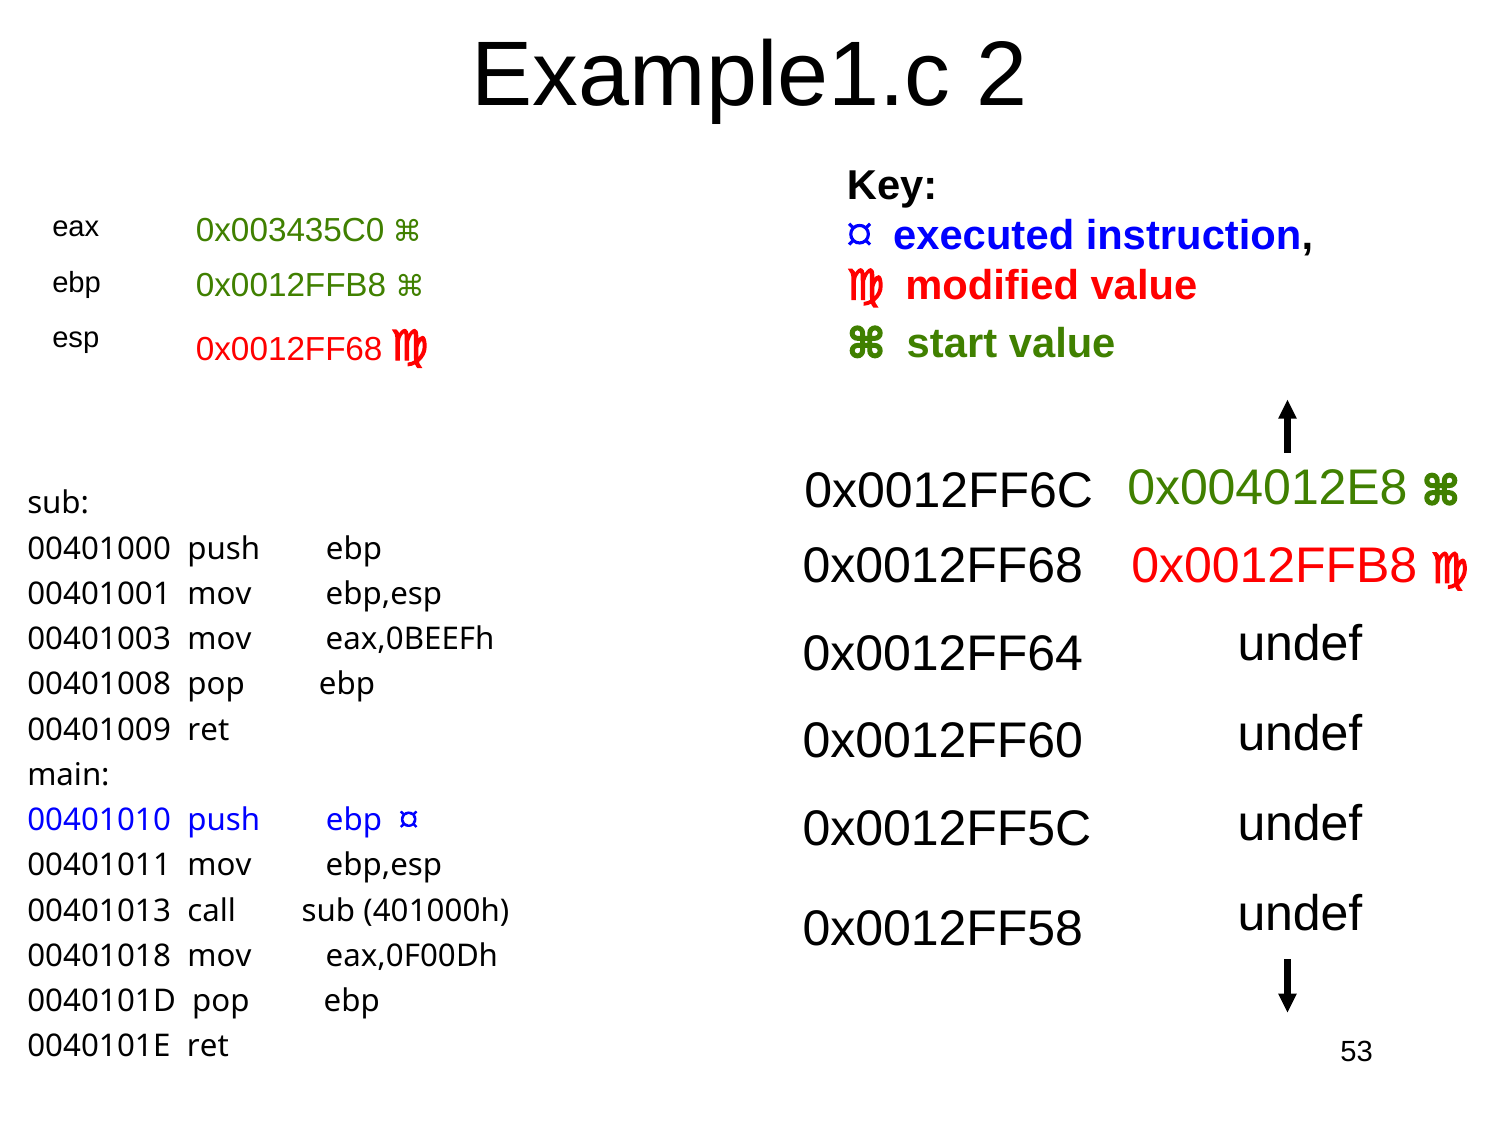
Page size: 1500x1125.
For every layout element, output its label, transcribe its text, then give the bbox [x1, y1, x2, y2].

text_box 0x0012FF68 [787, 524, 1098, 601]
table_cell undef [1112, 872, 1487, 962]
table_cell ebp [38, 255, 181, 311]
table_cell 0x0012FFB8  [181, 255, 525, 311]
table_header 0x004012E8  [1112, 447, 1487, 525]
text_box 0x0012FF6C [789, 449, 1108, 526]
text_box sub: 00401000 push ebp 00401001 mov ebp,esp 00401003 mov eax,0BEEFh 00401008 pop ebp 00401009 ret main: 00401010 push ebp  00401011 mov ebp,esp 00401013 call sub (401000h) 00401018 mov eax,0F00Dh 0040101D pop ebp 0040101E ret [12, 474, 775, 1101]
text_box 0x0012FF64 [787, 612, 1098, 688]
text_box 0x0012FF5C [787, 787, 1107, 863]
table_header 0x0012FFB8  [1112, 525, 1487, 603]
title Example1.c 2 [112, 0, 1388, 163]
table_cell esp [38, 311, 181, 376]
table_header 0x003435C0  [181, 200, 525, 255]
table_cell 0x0012FF68  [181, 311, 525, 376]
table_cell undef [1112, 603, 1487, 692]
table_header eax [38, 200, 181, 255]
text_box <number> [1074, 1025, 1388, 1101]
table_cell undef [1112, 692, 1487, 783]
text_box 0x0012FF60 [787, 699, 1098, 776]
table_cell undef [1112, 783, 1487, 872]
text_box 0x0012FF58 [787, 887, 1098, 963]
text_box Key: executed instruction, modified value start value [832, 149, 1340, 376]
